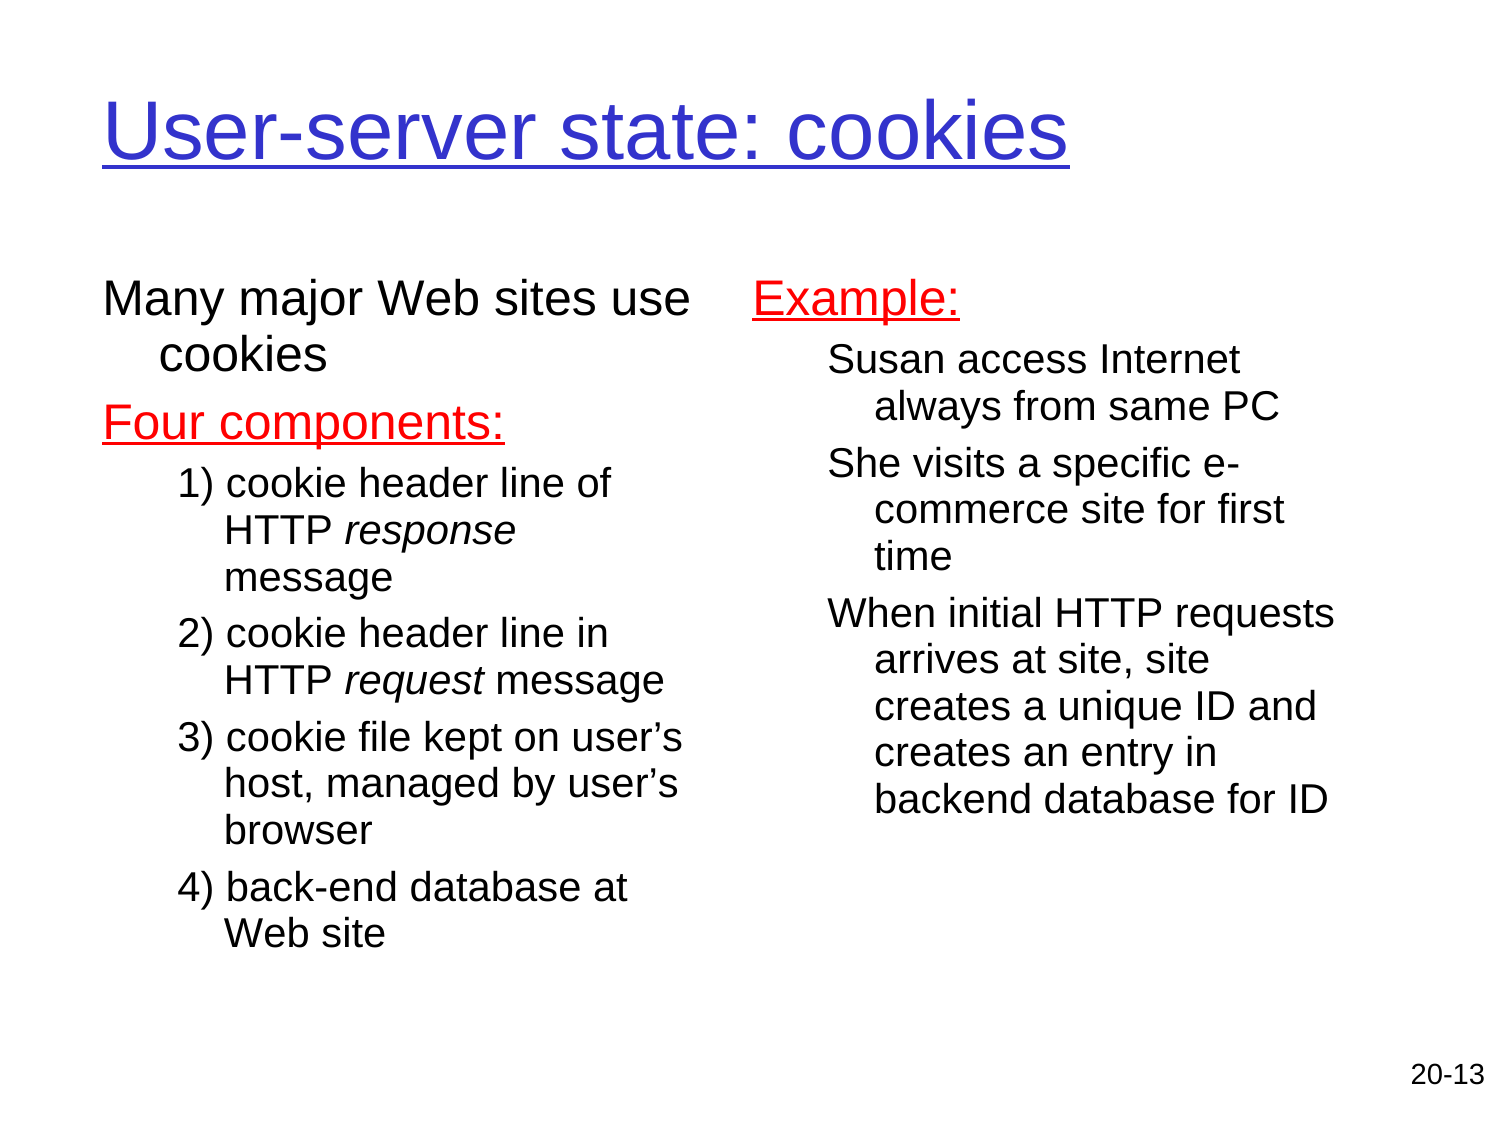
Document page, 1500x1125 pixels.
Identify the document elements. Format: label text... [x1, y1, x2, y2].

title User-server state: cookies [87, 37, 1363, 225]
list Many major Web sites use cookies Four components: 1) cookie header line of HTTP response message 2) cookie header line in HTTP request message 3) cookie file kept on user’s host, managed by user’s browser 4) back-end database at Web site [87, 262, 713, 1026]
list Example: Susan access Internet always from same PC She visits a specific e-commerce site for first time When initial HTTP requests arrives at site, site creates a unique ID and creates an entry in backend database for ID [737, 262, 1363, 1026]
